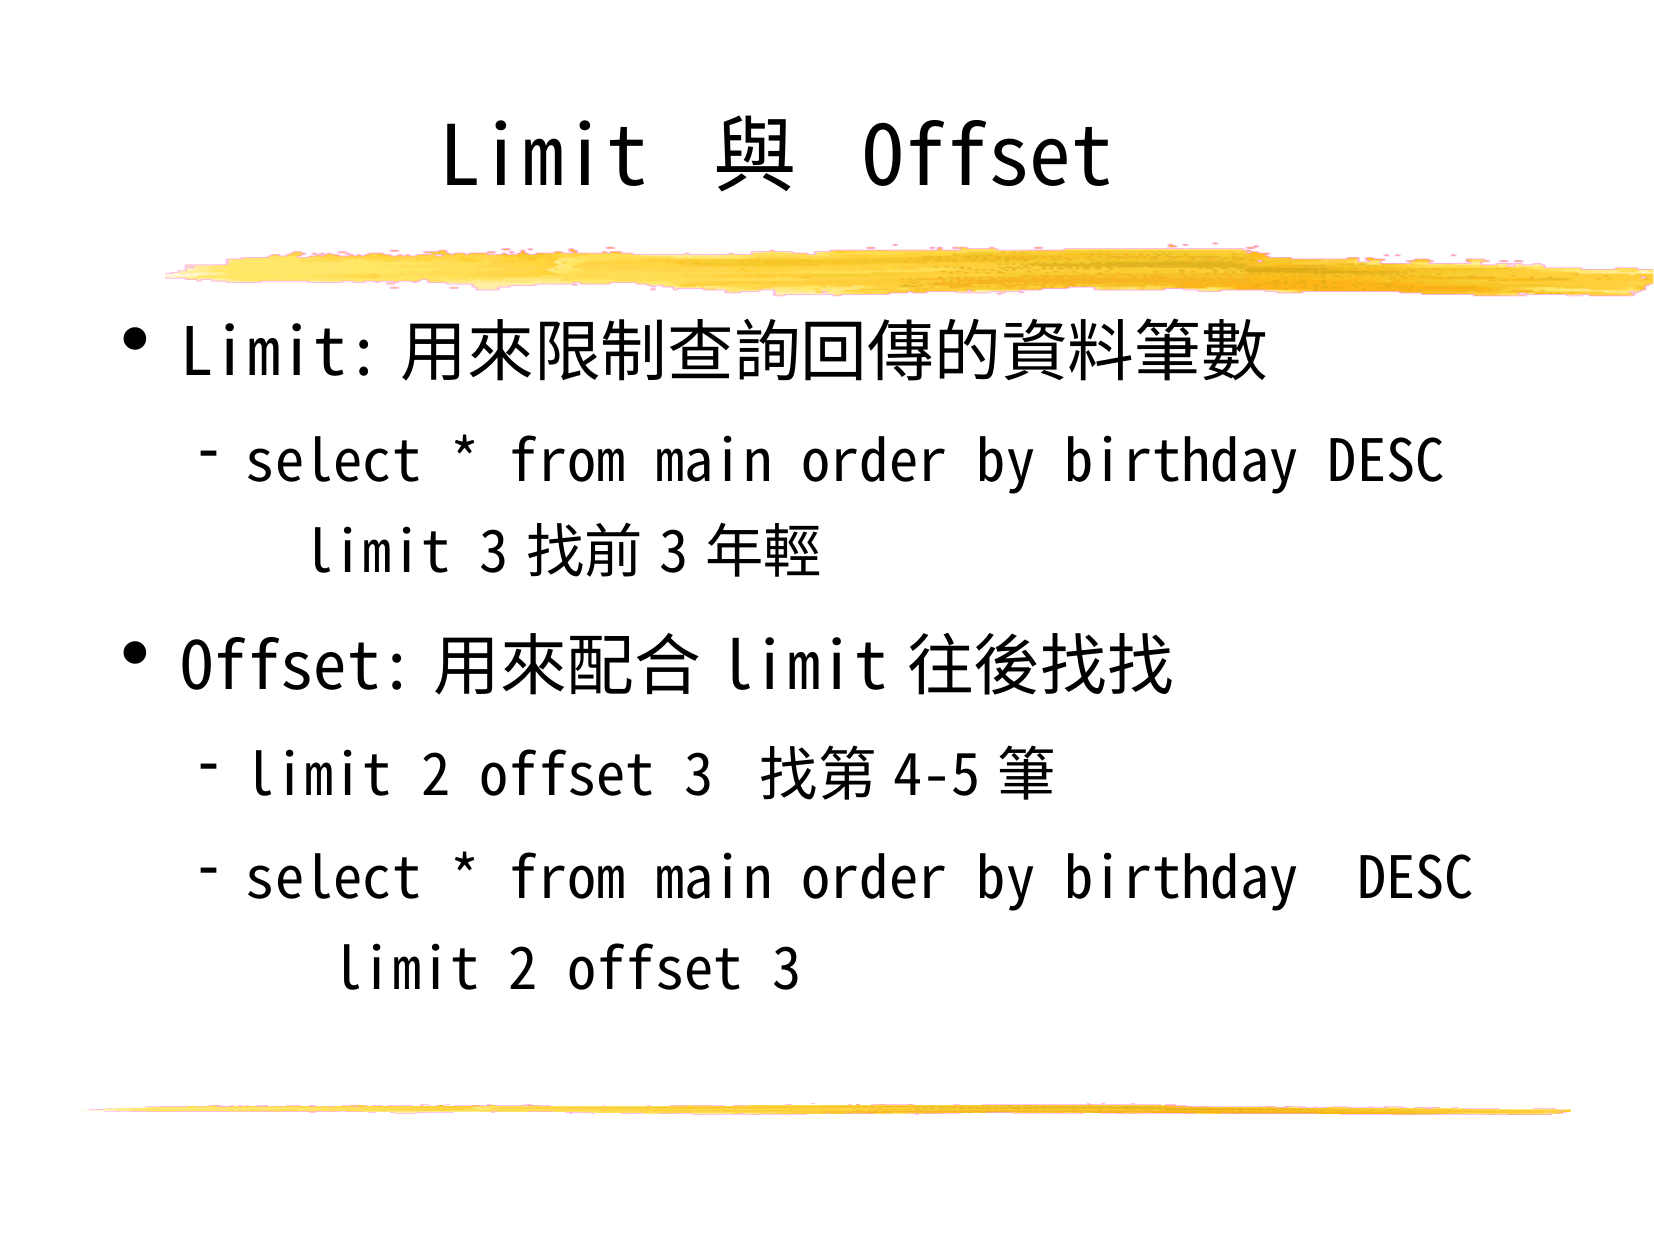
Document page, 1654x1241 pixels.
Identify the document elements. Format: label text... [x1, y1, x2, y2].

picture [165, 237, 1654, 308]
list Limit:用來限制查詢回傳的資料筆數 select * from main order by birthday DESC limit 3找前3年輕 Offset:用來配合limit往後找找 limit 2 offset 3 找第4-5筆 select * from main order by birthday DESC limit 2 offset 3 [124, 290, 1530, 1080]
picture [82, 1102, 1571, 1117]
title Limit 與 Offset [73, 39, 1479, 249]
